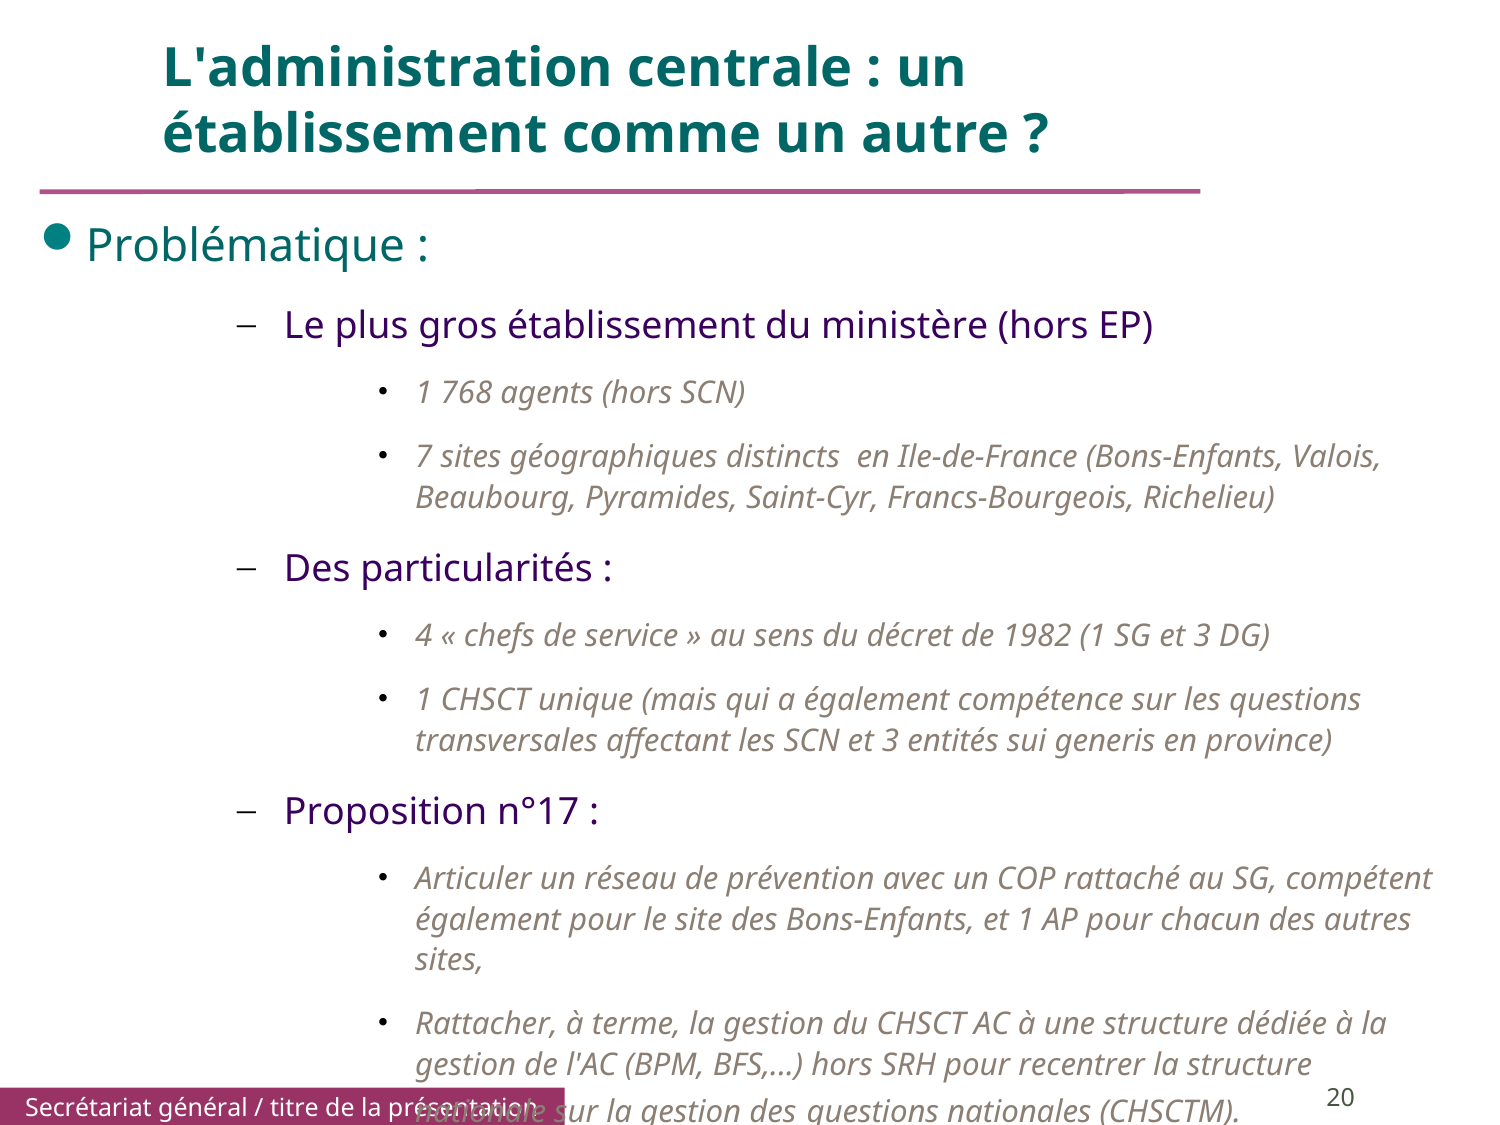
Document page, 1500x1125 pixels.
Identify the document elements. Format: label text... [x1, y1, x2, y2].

list Problématique : Le plus gros établissement du ministère (hors EP) 1 768 agents (hors SCN) 7 sites géographiques distincts en Ile-de-France (Bons-Enfants, Valois, Beaubourg, Pyramides, Saint-Cyr, Francs-Bourgeois, Richelieu) Des particularités : 4 « chefs de service » au sens du décret de 1982 (1 SG et 3 DG) 1 CHSCT unique (mais qui a également compétence sur les questions transversales affectant les SCN et 3 entités sui generis en province) Proposition n°17 : Articuler un réseau de prévention avec un COP rattaché au SG, compétent également pour le site des Bons-Enfants, et 1 AP pour chacun des autres sites, Rattacher, à terme, la gestion du CHSCT AC à une structure dédiée à la gestion de l'AC (BPM, BFS,...) hors SRH pour recentrer la structure nationale sur la gestion des questions nationales (CHSCTM). [25, 206, 1465, 1125]
title L'administration centrale : un établissement comme un autre ? [147, 29, 1312, 174]
